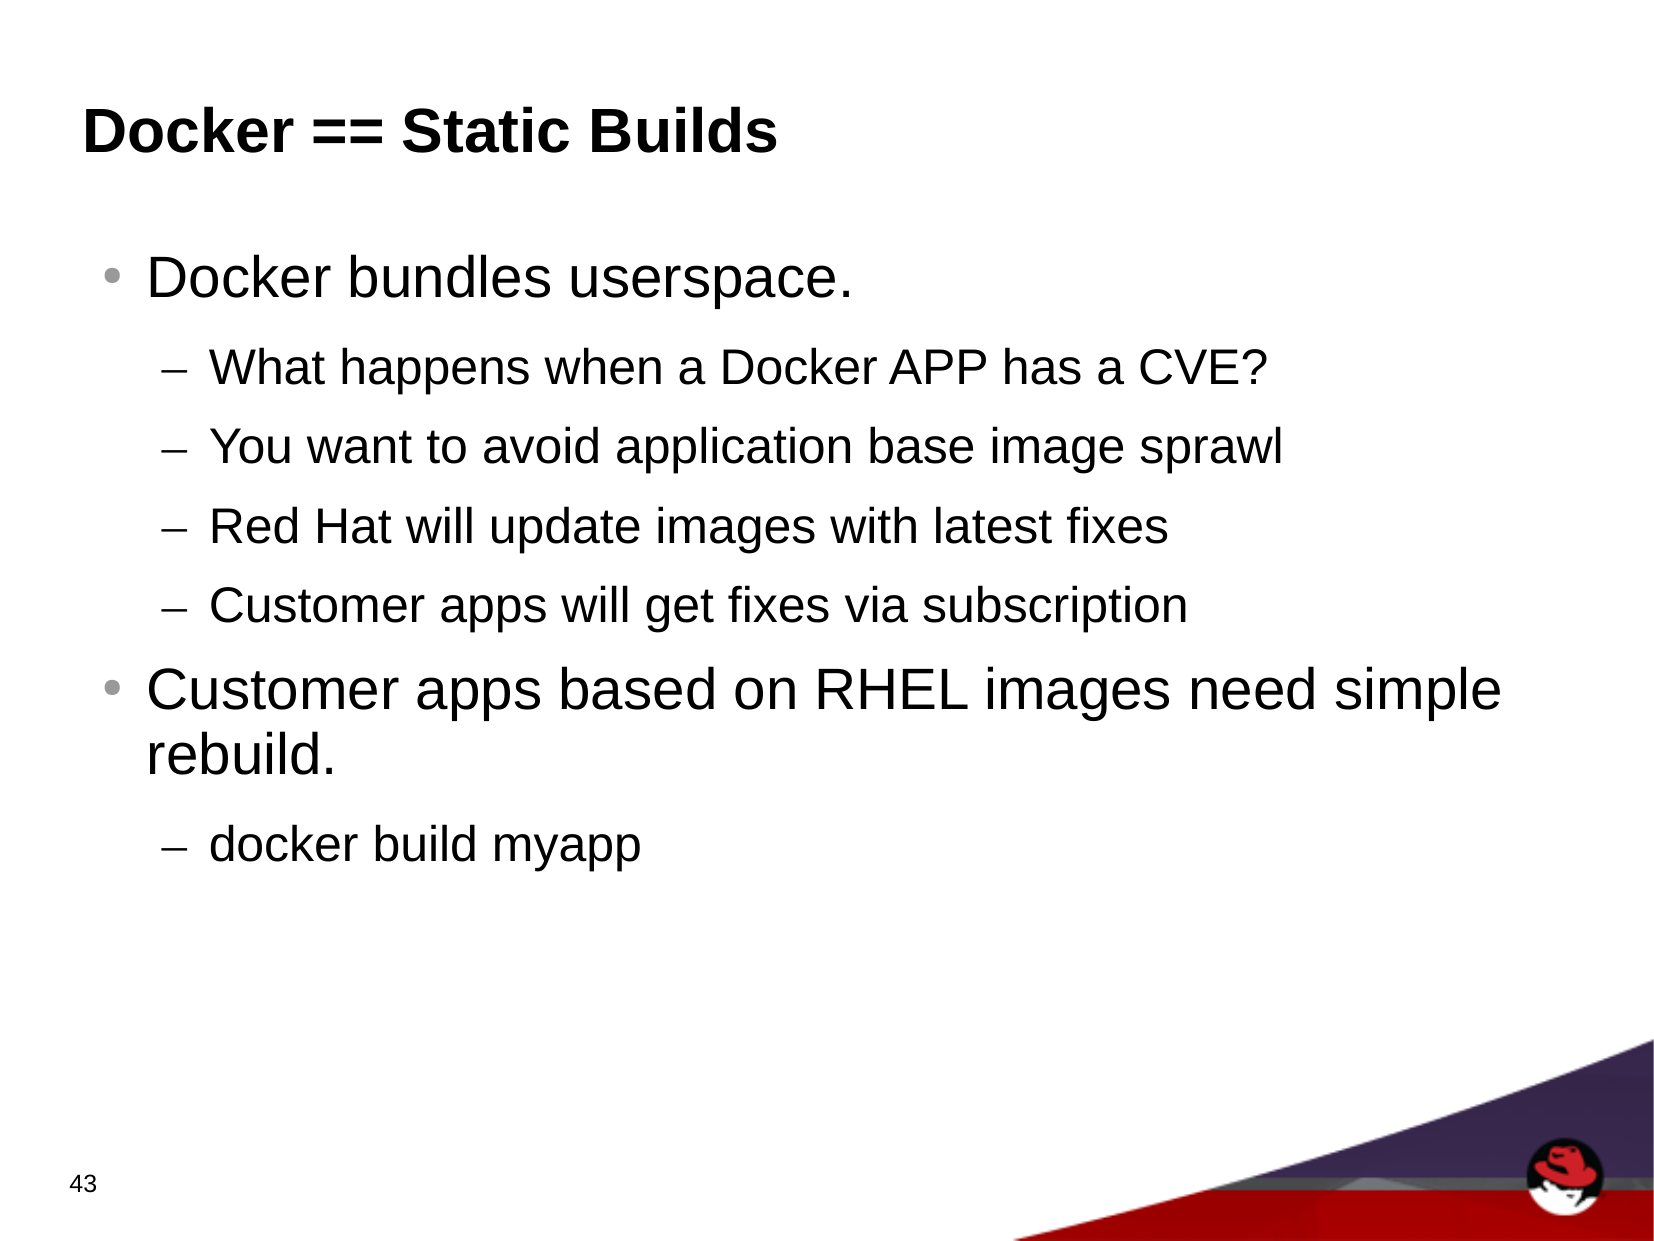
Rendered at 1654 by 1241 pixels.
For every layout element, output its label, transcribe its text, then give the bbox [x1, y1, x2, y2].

picture [1012, 1036, 1654, 1241]
list Docker bundles userspace. What happens when a Docker APP has a CVE? You want to avoid application base image sprawl Red Hat will update images with latest fixes Customer apps will get fixes via subscription Customer apps based on RHEL images need simple rebuild. docker build myapp [86, 244, 1576, 1039]
title Docker == Static Builds [82, 37, 1571, 226]
